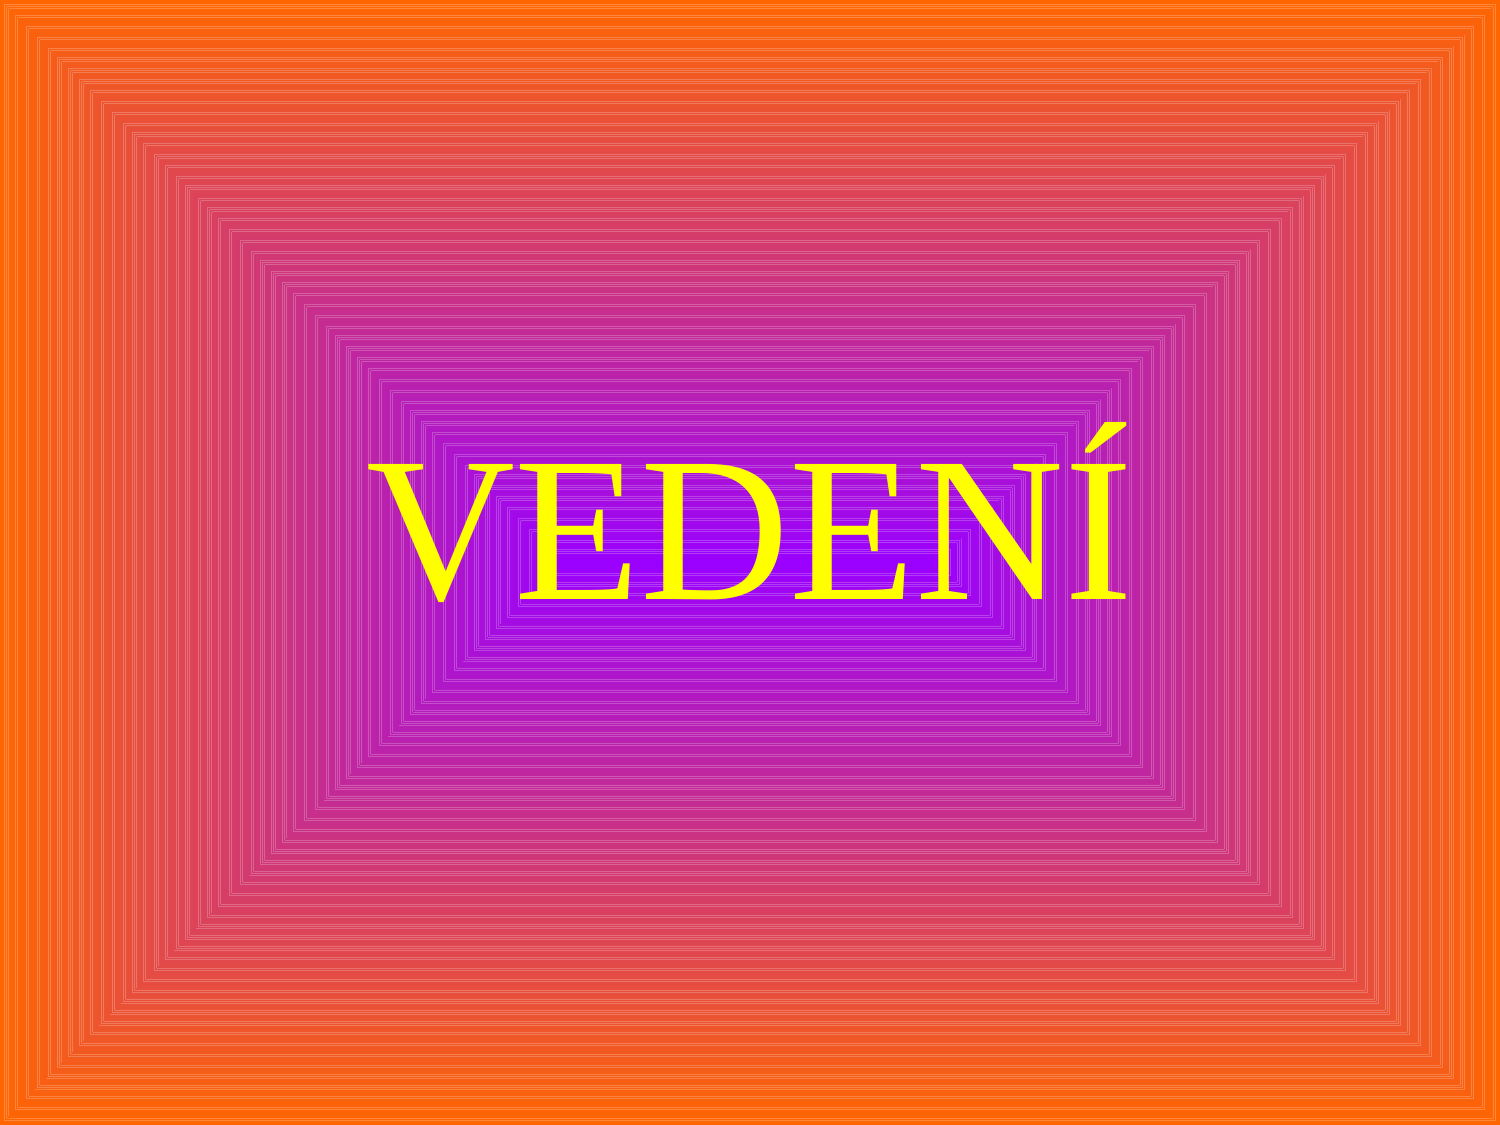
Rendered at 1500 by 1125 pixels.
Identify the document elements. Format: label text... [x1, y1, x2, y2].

text_box VEDENÍ [0, 385, 1500, 649]
